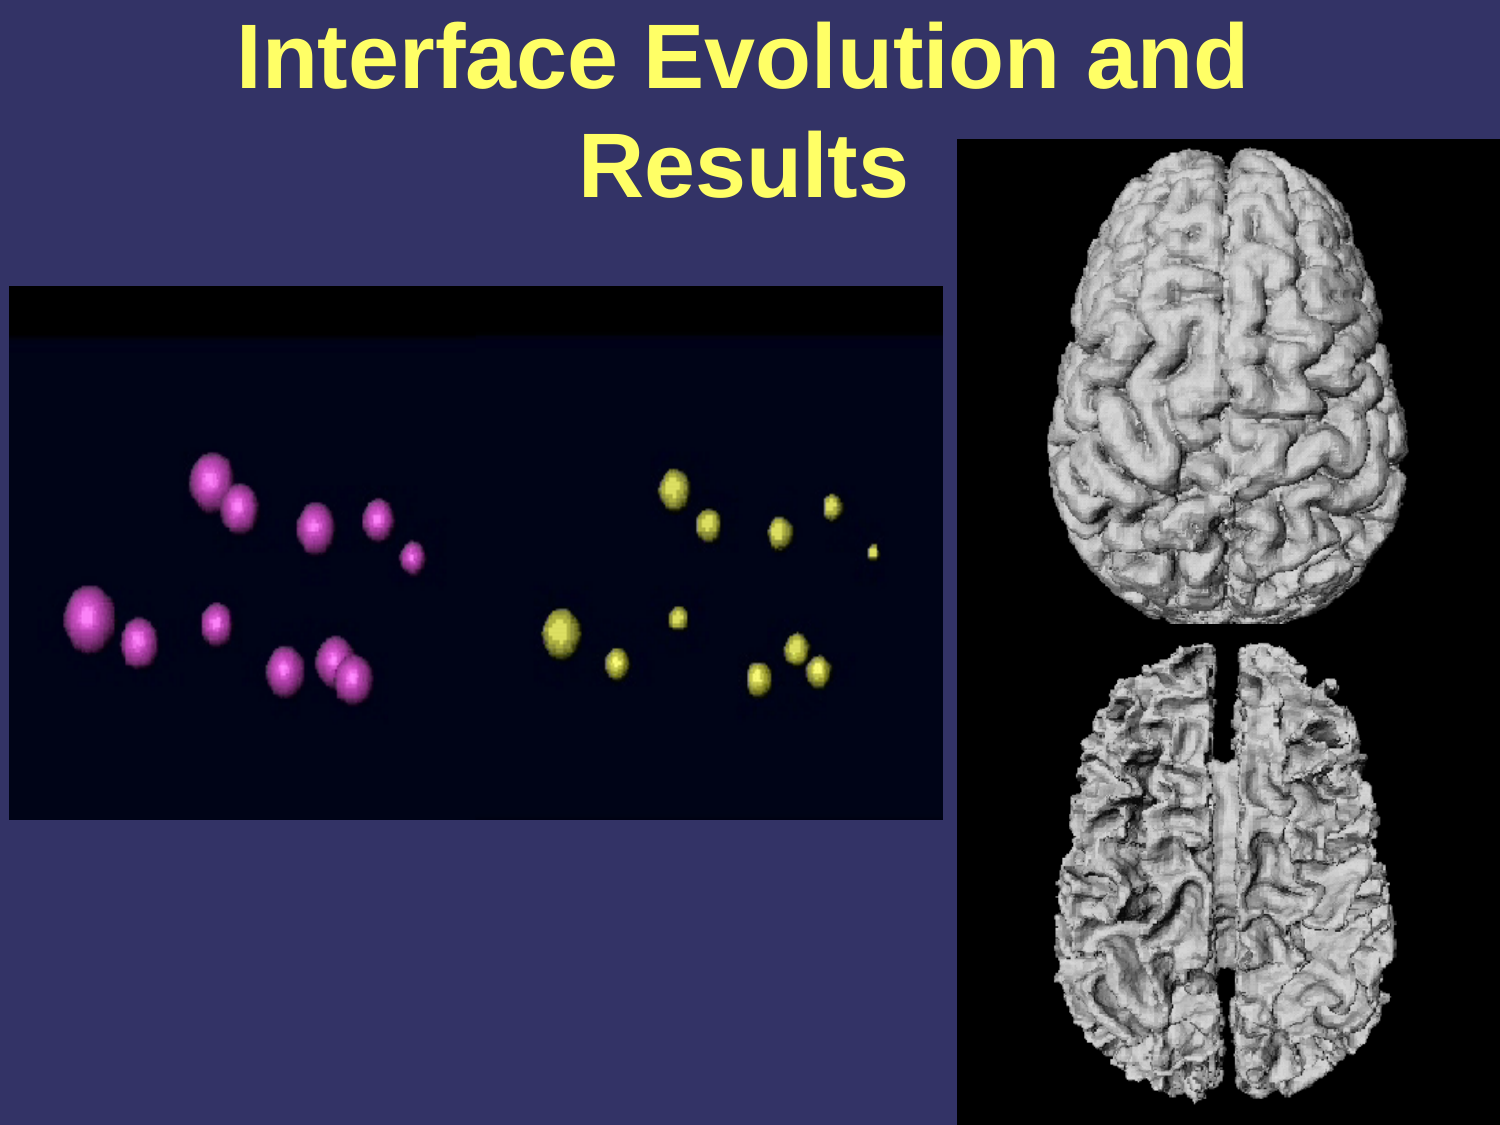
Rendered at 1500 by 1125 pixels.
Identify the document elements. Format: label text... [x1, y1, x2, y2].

picture [9, 286, 943, 820]
picture [957, 139, 1500, 1125]
title Interface Evolution and Results [99, 0, 1388, 225]
